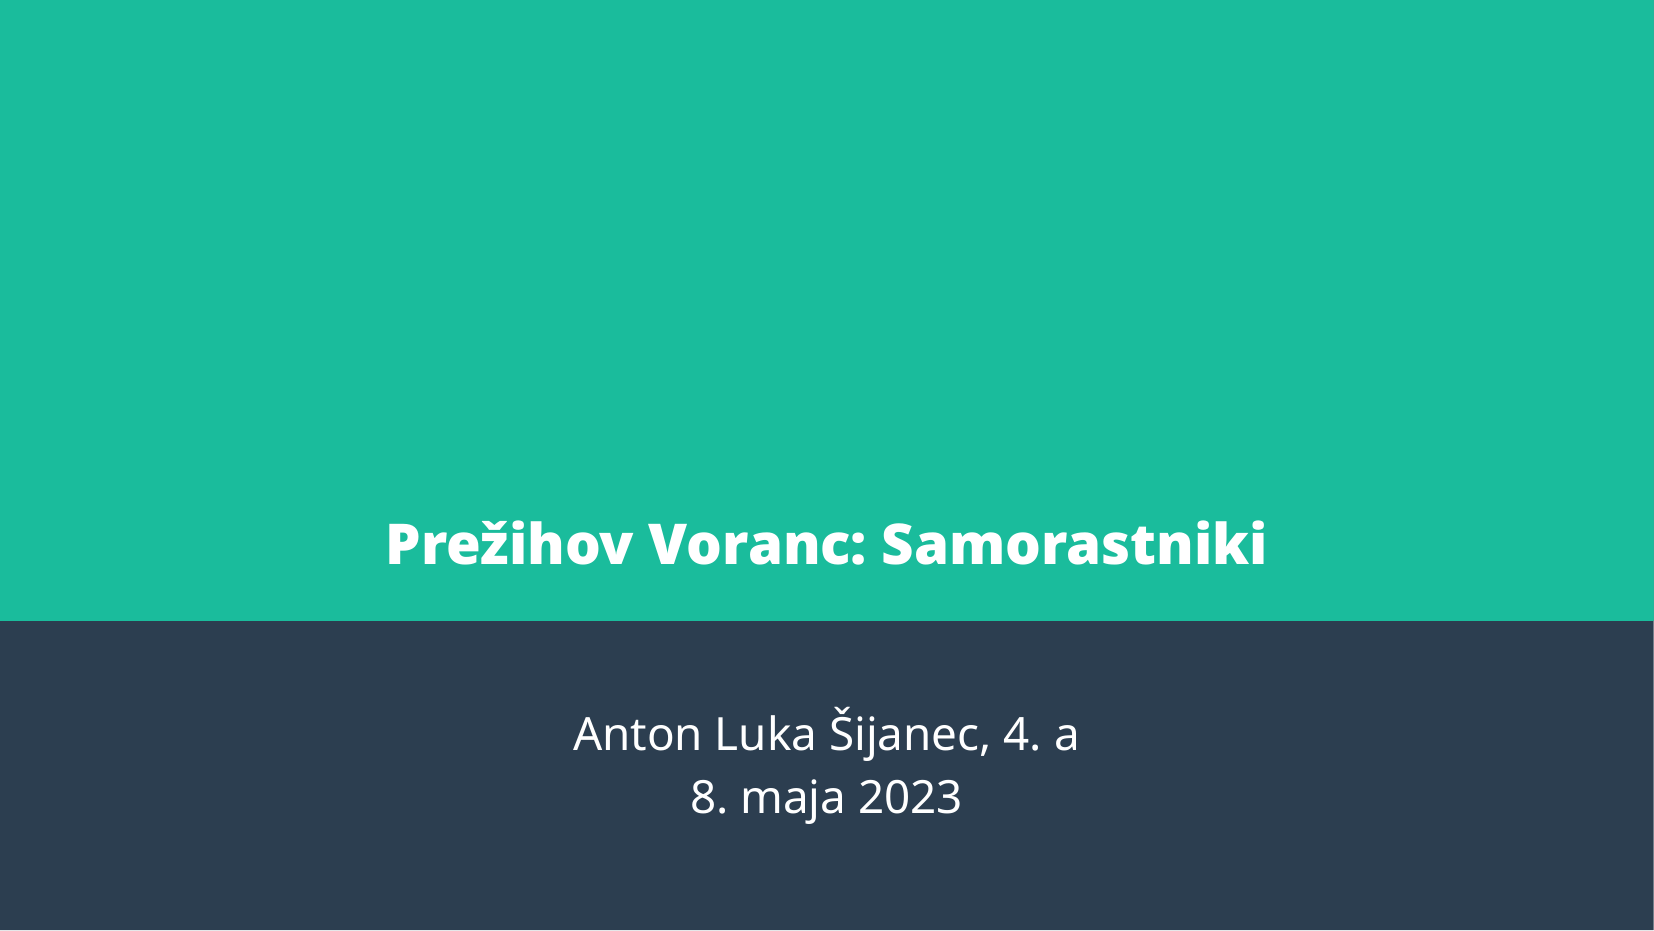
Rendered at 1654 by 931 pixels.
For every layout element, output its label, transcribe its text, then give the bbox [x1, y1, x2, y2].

subtitle Anton Luka Šijanec, 4. a 8. maja 2023 [59, 642, 1595, 886]
title Prežihov Voranc: Samorastniki [59, 465, 1595, 583]
